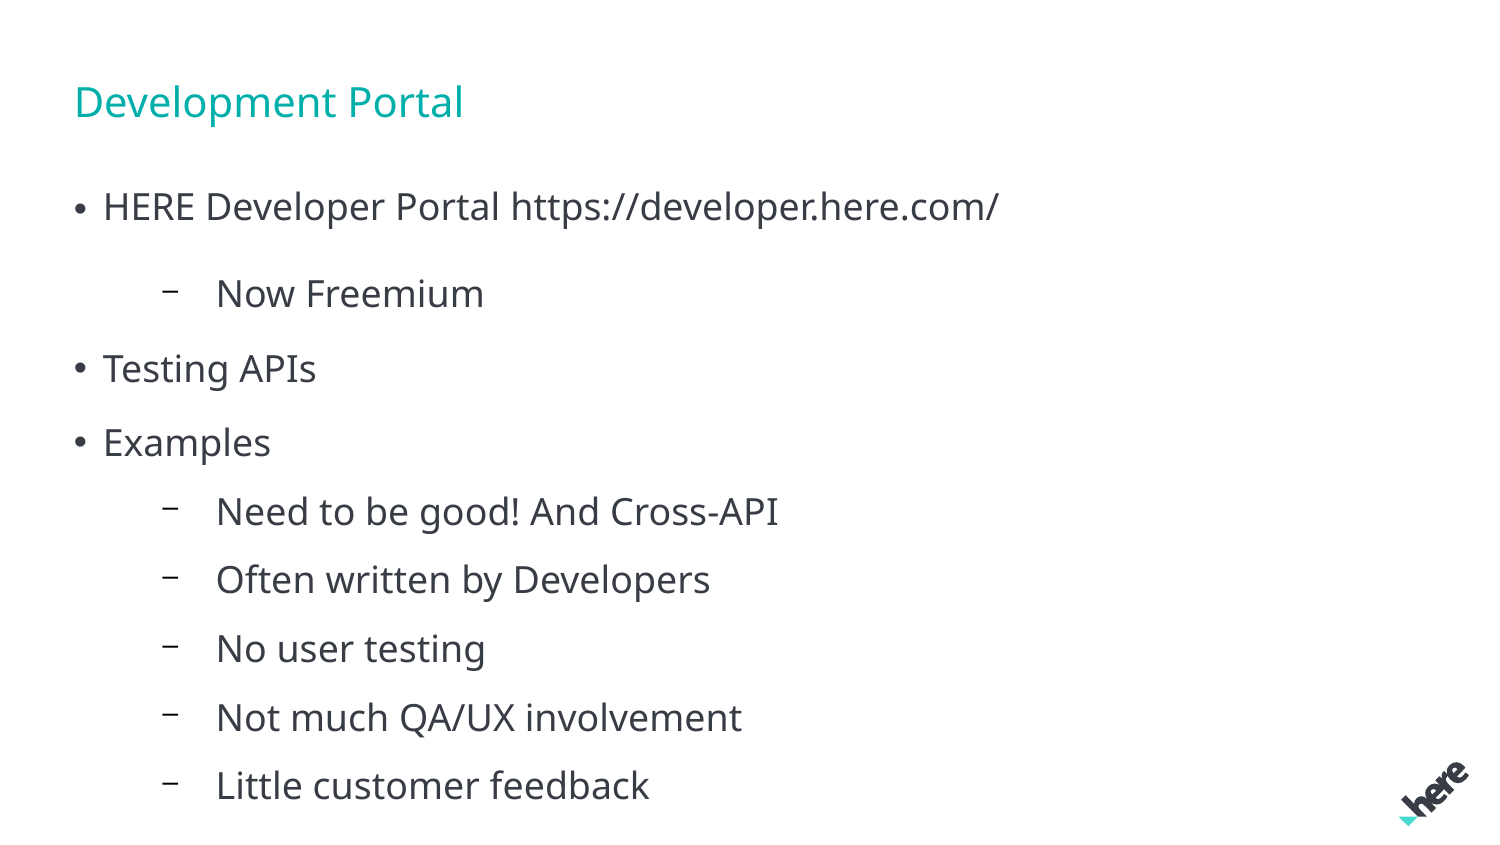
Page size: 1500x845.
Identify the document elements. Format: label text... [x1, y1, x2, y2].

title Development Portal [68, 34, 1388, 130]
list HERE Developer Portal https://developer.here.com/ Now Freemium Testing APIs Examples Need to be good! And Cross-API Often written by Developers No user testing Not much QA/UX involvement Little customer feedback [68, 180, 1388, 757]
